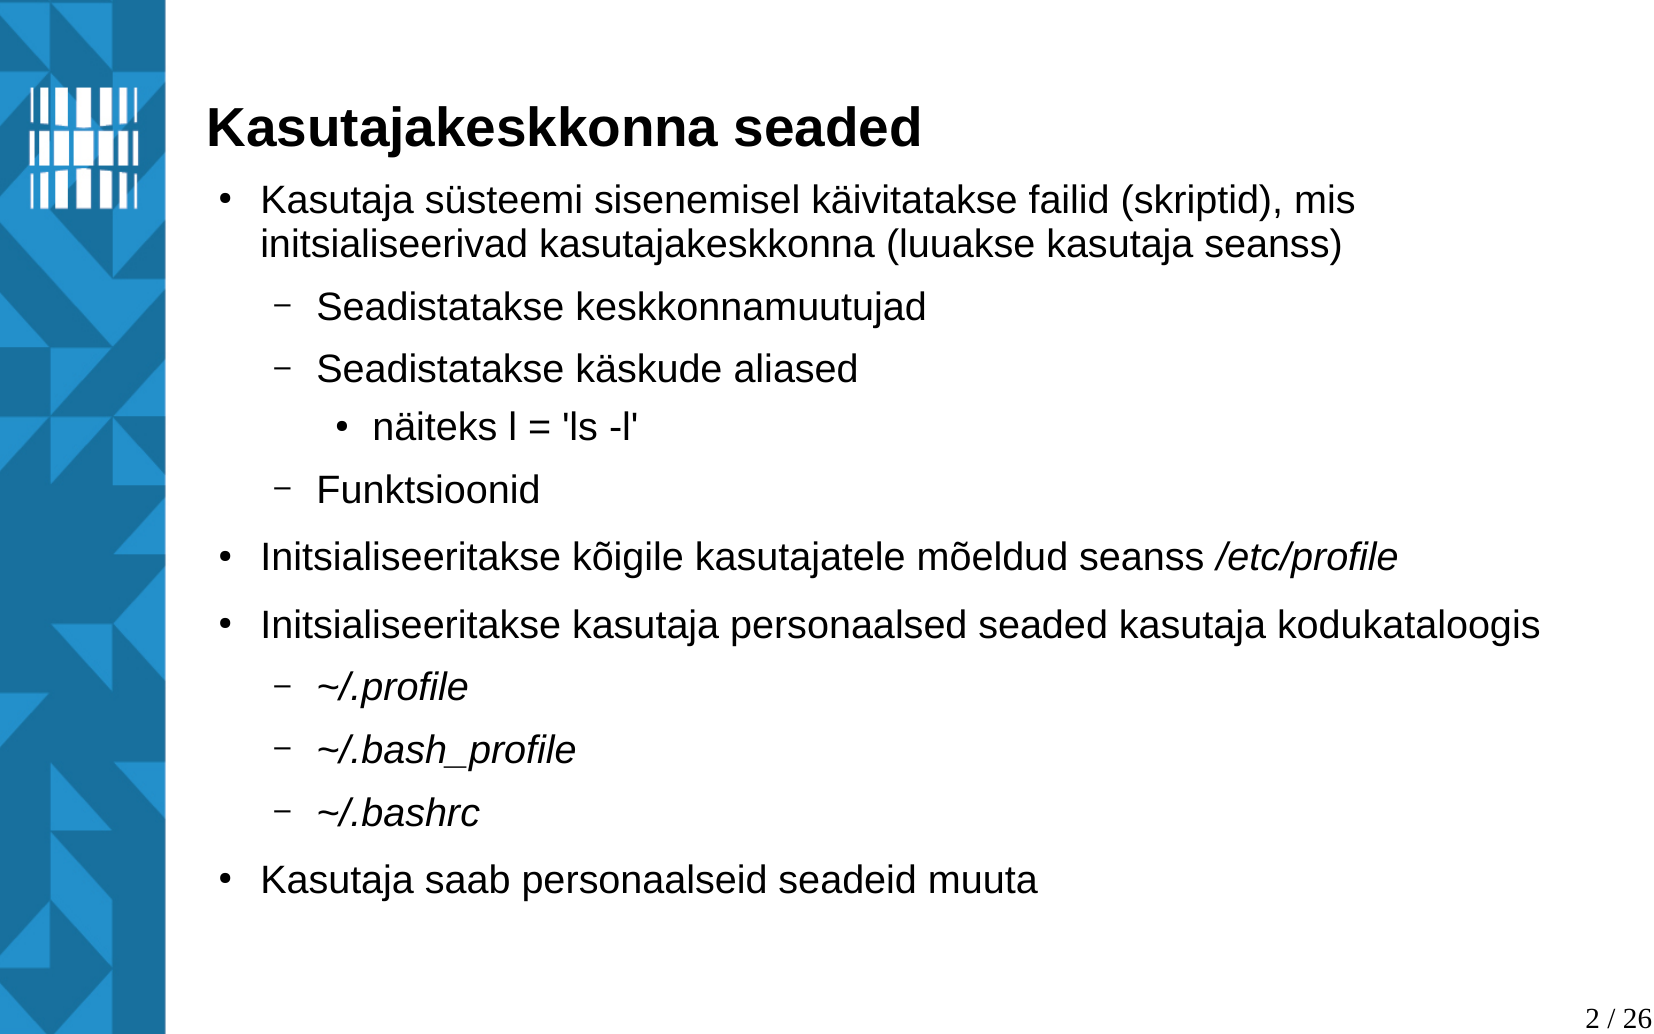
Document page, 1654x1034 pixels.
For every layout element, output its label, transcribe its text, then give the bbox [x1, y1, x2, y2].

list Kasutaja süsteemi sisenemisel käivitatakse failid (skriptid), mis initsialiseerivad kasutajakeskkonna (luuakse kasutaja seanss) Seadistatakse keskkonnamuutujad Seadistatakse käskude aliased näiteks l = 'ls -l' Funktsioonid Initsialiseeritakse kõigile kasutajatele mõeldud seanss /etc/profile Initsialiseeritakse kasutaja personaalsed seaded kasutaja kodukataloogis ~/.profile ~/.bash_profile ~/.bashrc Kasutaja saab personaalseid seadeid muuta [204, 177, 1565, 945]
title Kasutajakeskkonna seaded [206, 41, 1536, 177]
